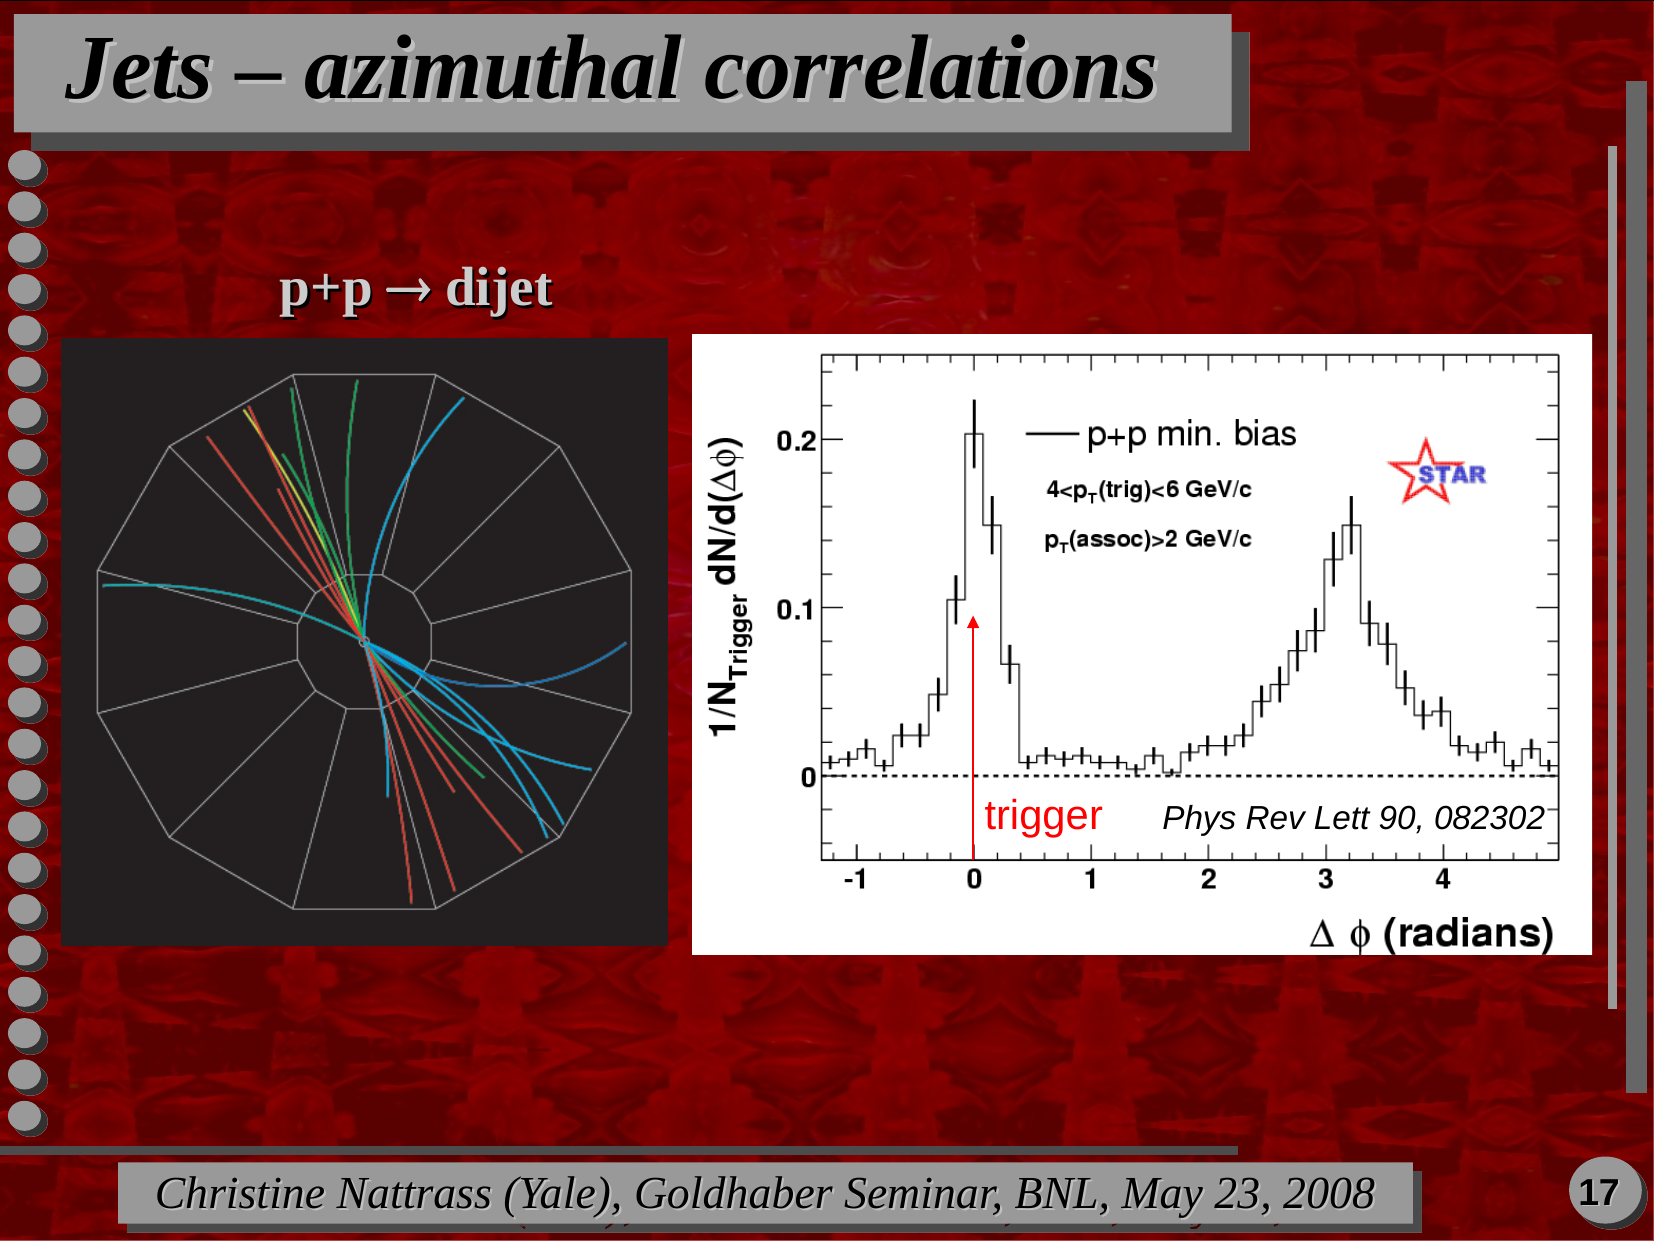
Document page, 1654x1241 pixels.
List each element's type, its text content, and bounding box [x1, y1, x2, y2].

picture [61, 338, 668, 946]
text_box Phys Rev Lett 90, 082302 [1147, 791, 1561, 845]
text_box trigger [969, 784, 1119, 847]
picture [692, 334, 1593, 955]
title Jets – azimuthal correlations [0, 0, 1232, 152]
text_box p+p  dijet [265, 248, 568, 326]
